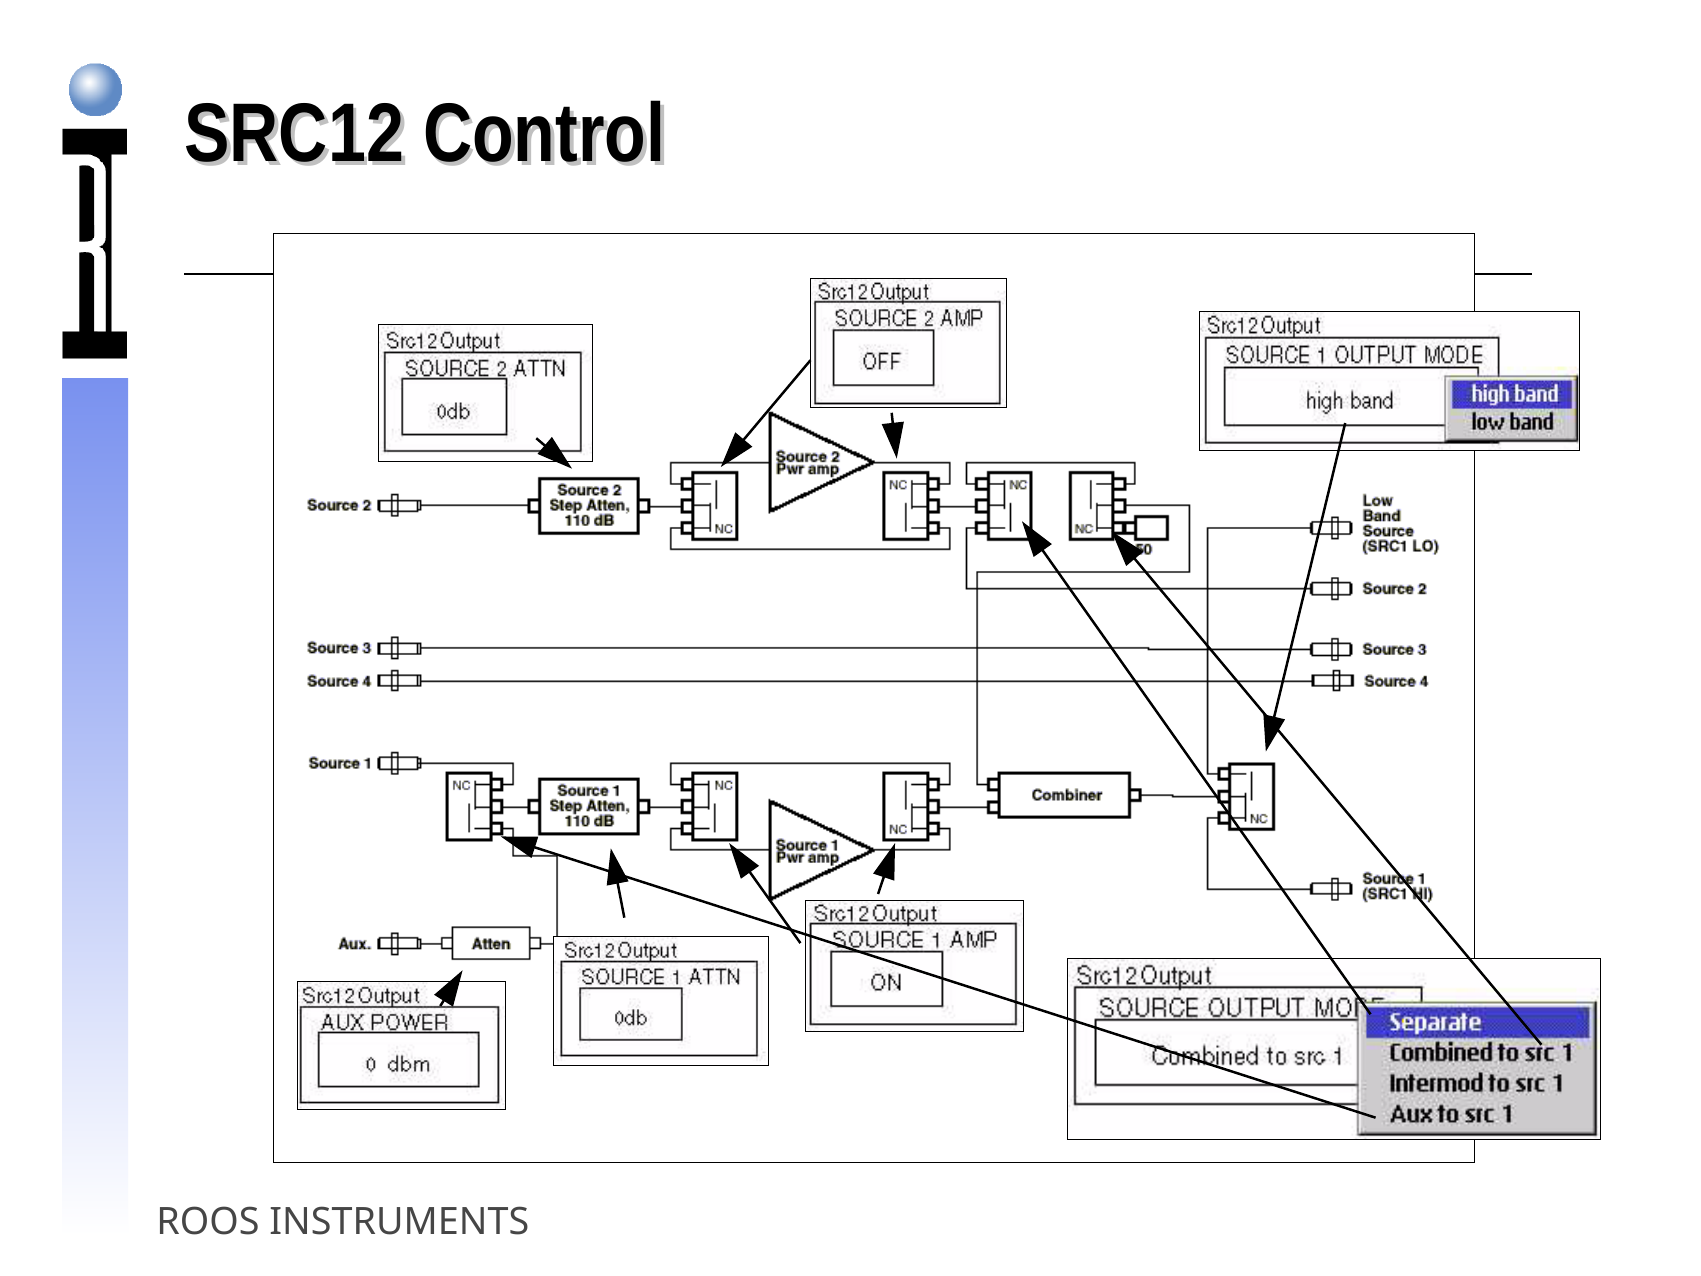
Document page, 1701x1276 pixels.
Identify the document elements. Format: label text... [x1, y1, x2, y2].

text_box SRC12 Control [184, 92, 1539, 268]
picture [273, 268, 1601, 1163]
